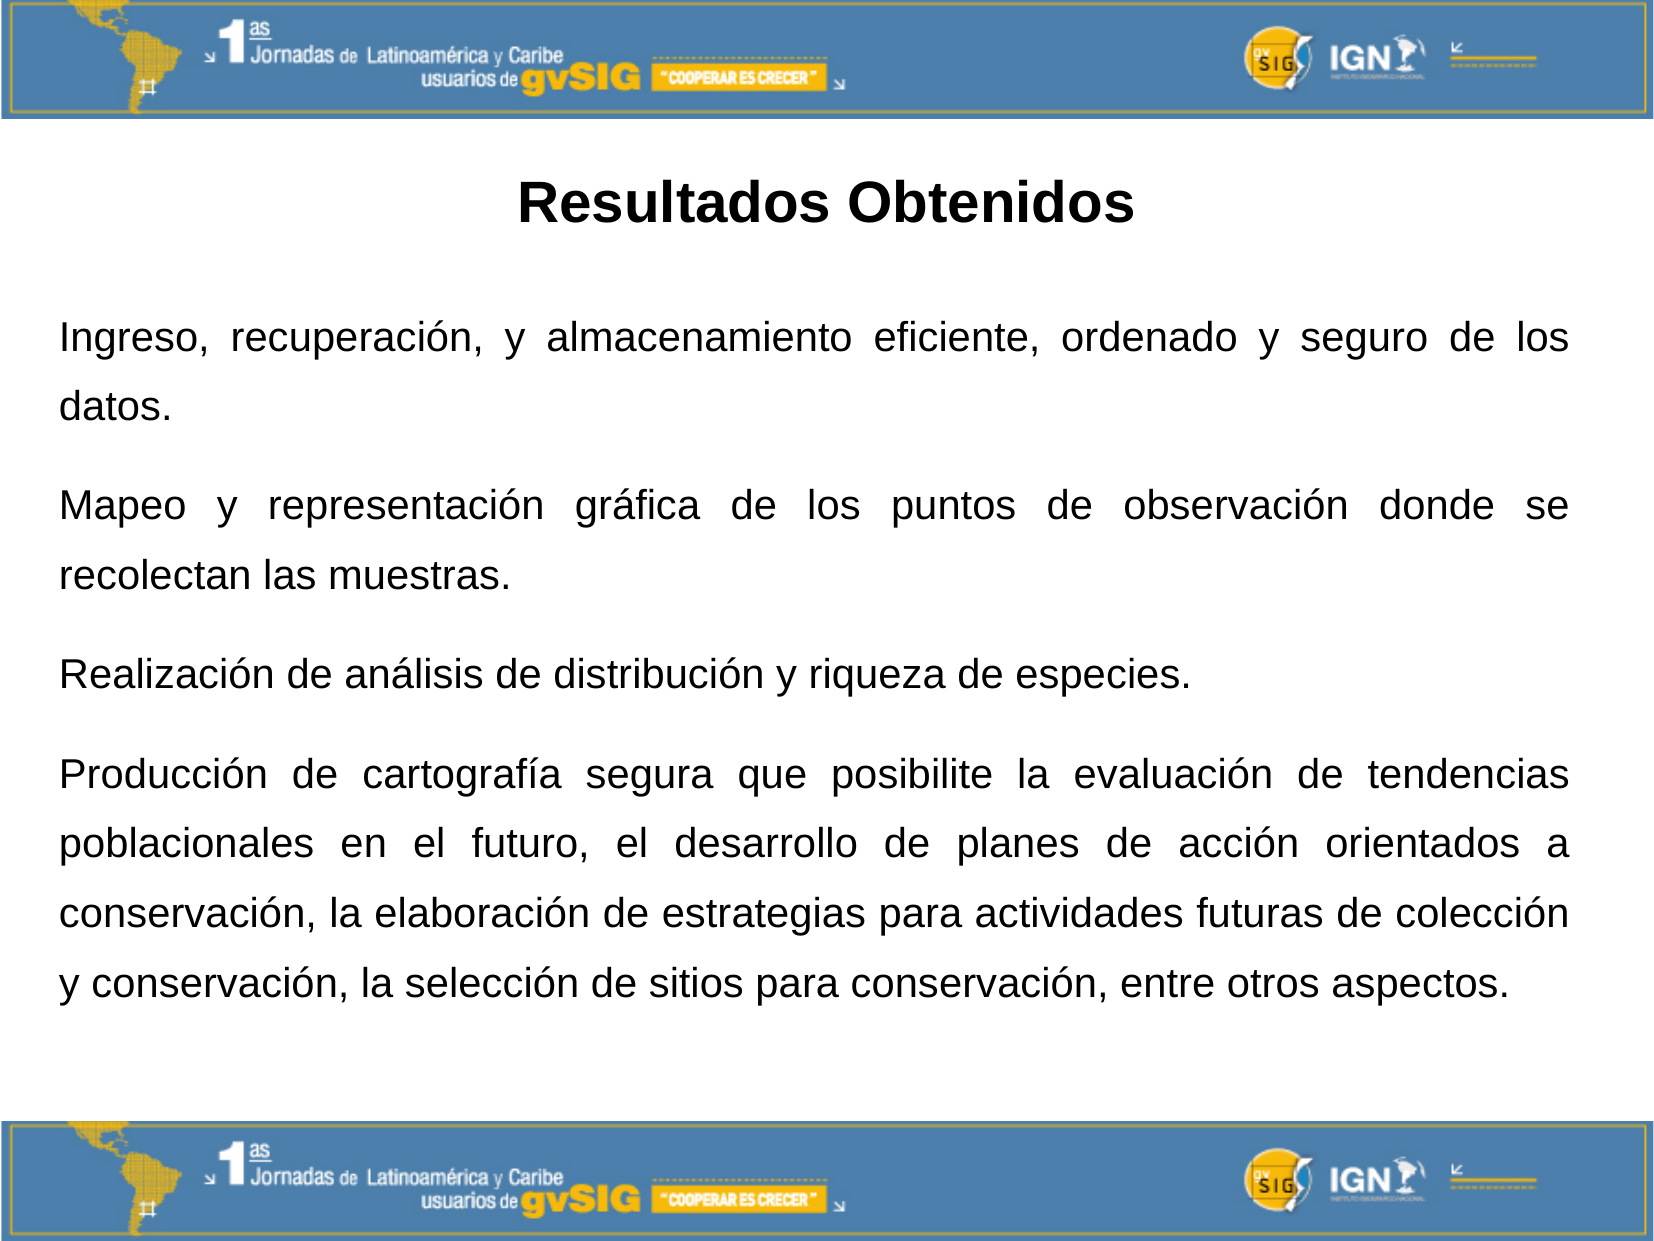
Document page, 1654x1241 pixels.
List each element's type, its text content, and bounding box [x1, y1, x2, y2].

title Resultados Obtenidos [82, 147, 1571, 257]
list Ingreso, recuperación, y almacenamiento eficiente, ordenado y seguro de los datos. Mapeo y representación gráfica de los puntos de observación donde se recolectan las muestras. Realización de análisis de distribución y riqueza de especies. Producción de cartografía segura que posibilite la evaluación de tendencias poblacionales en el futuro, el desarrollo de planes de acción orientados a conservación, la elaboración de estrategias para actividades futuras de colección y conservación, la selección de sitios para conservación, entre otros aspectos. [59, 290, 1571, 1094]
picture [0, 1121, 1654, 1241]
picture [0, 0, 1654, 119]
